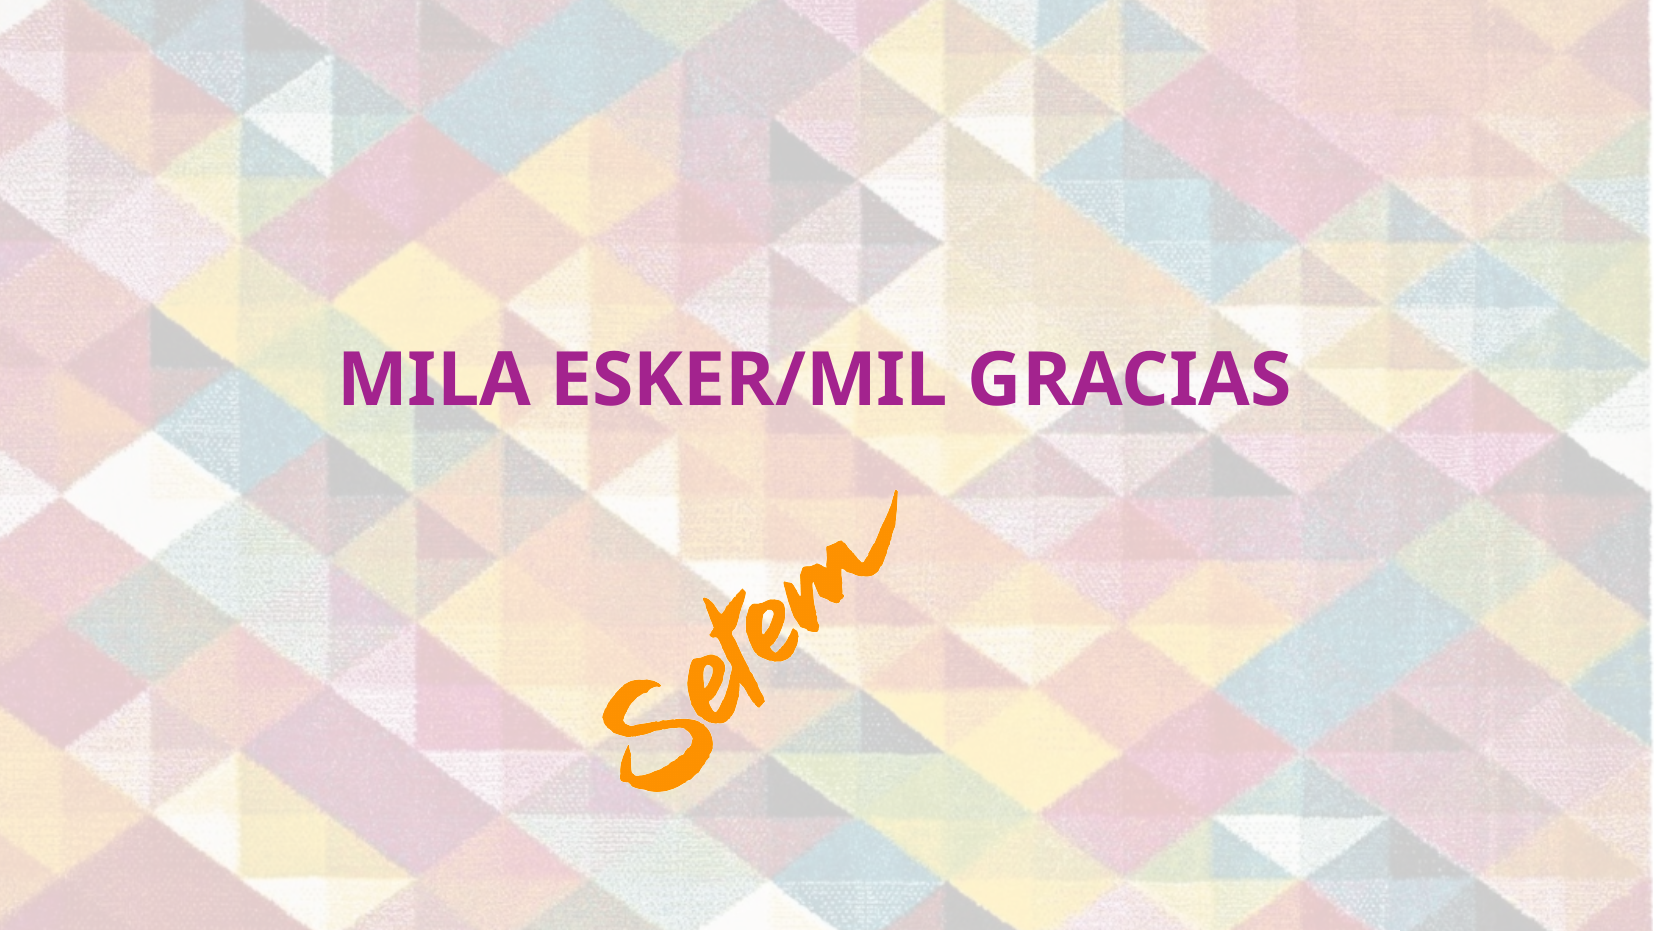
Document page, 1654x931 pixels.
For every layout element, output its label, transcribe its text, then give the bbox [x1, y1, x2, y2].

picture [0, 0, 1654, 931]
title MILA ESKER/MIL GRACIAS [70, 292, 1560, 461]
